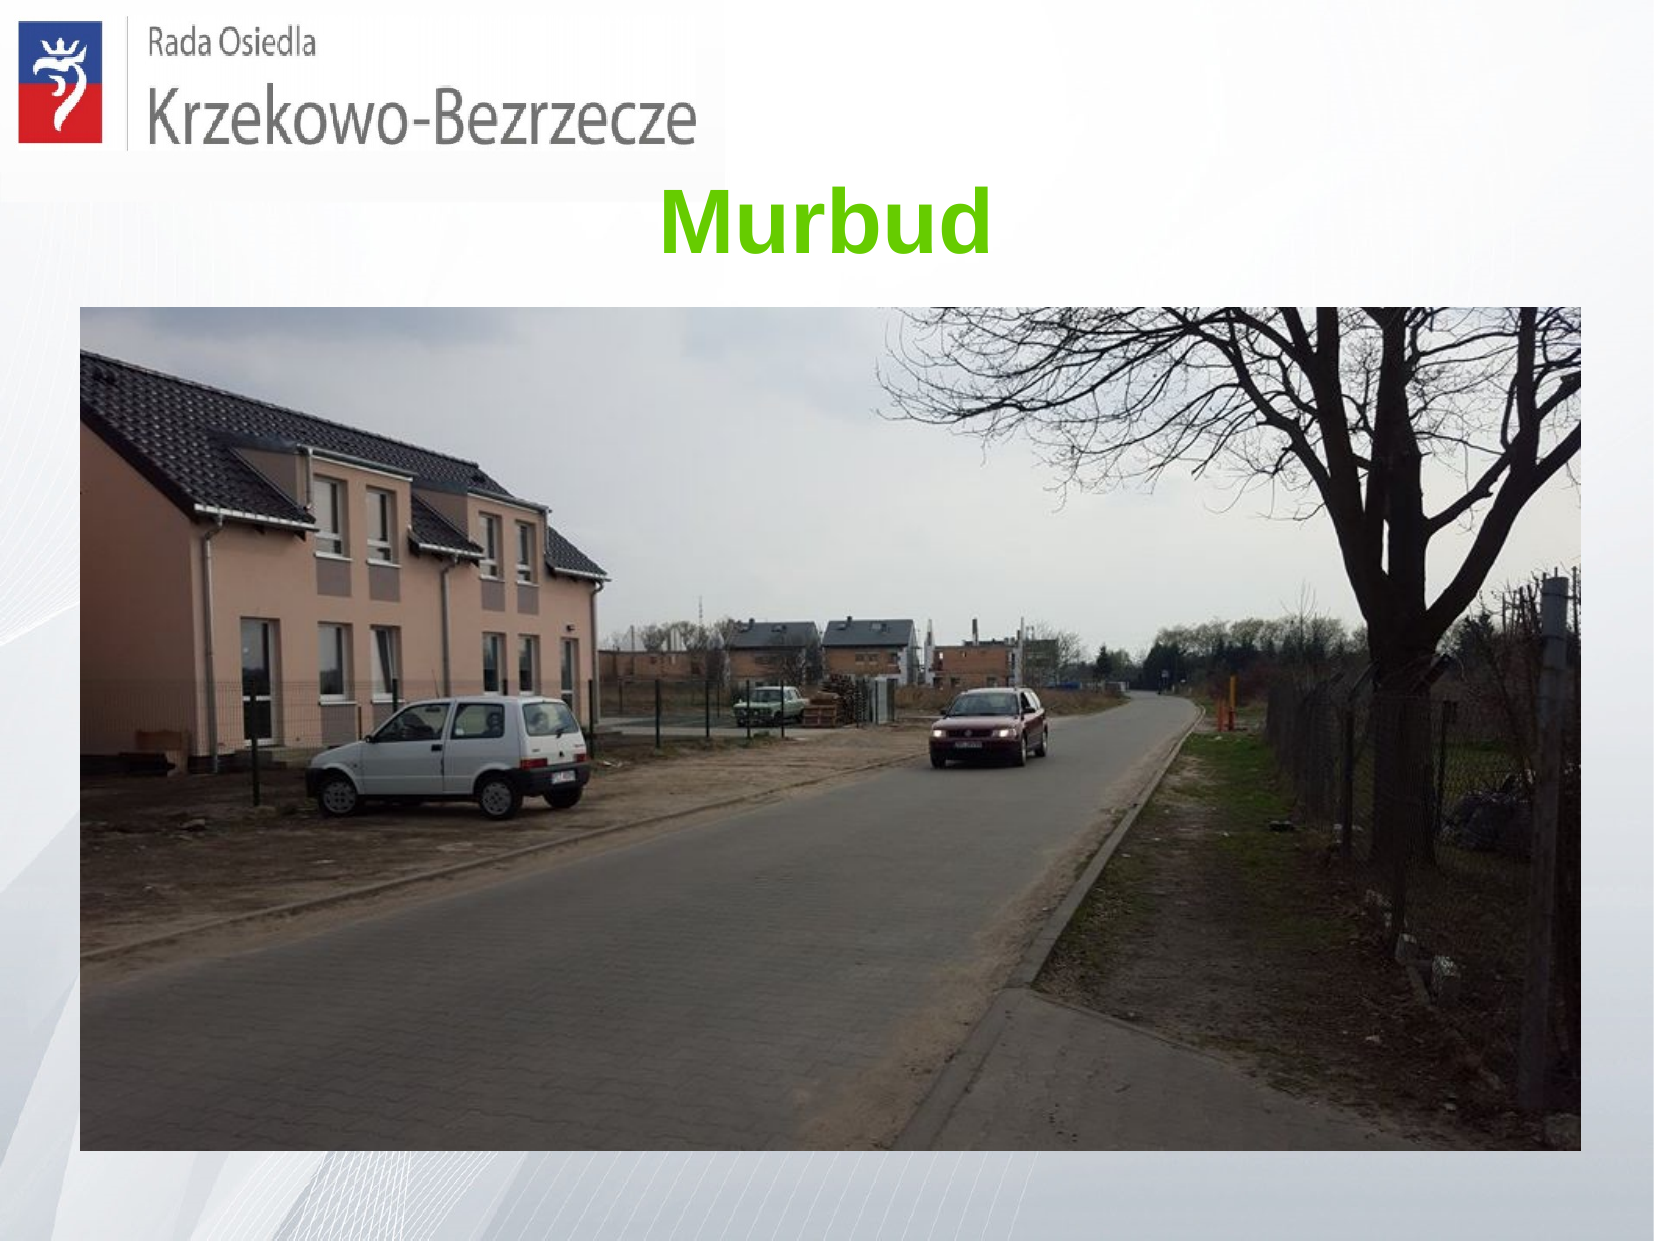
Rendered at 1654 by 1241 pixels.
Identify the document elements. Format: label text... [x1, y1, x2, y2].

picture [0, 0, 1654, 1241]
title Murbud [82, 118, 1571, 307]
